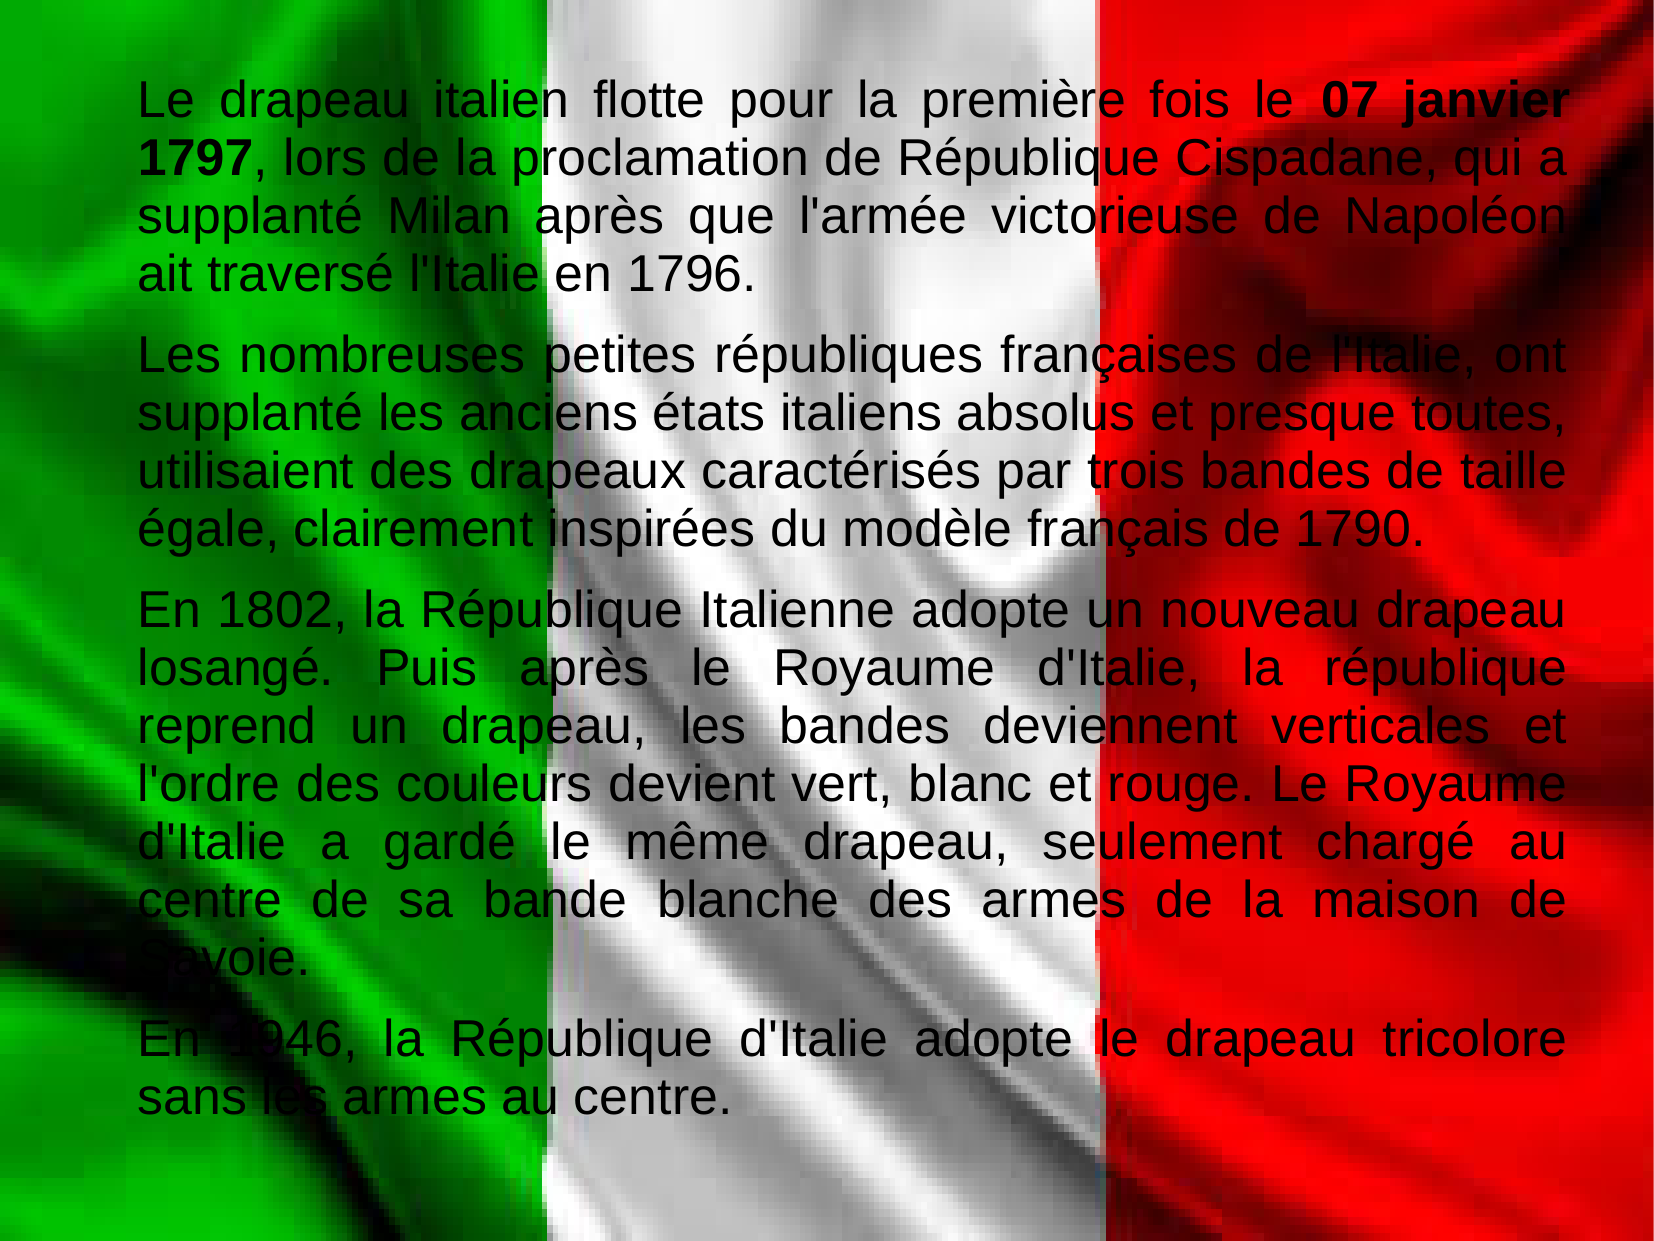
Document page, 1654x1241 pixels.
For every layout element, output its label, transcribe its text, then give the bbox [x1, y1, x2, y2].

list Le drapeau italien flotte pour la première fois le 07 janvier 1797, lors de la proclamation de République Cispadane, qui a supplanté Milan après que l'armée victorieuse de Napoléon ait traversé l'Italie en 1796. Les nombreuses petites républiques françaises de l'Italie, ont supplanté les anciens états italiens absolus et presque toutes, utilisaient des drapeaux caractérisés par trois bandes de taille égale, clairement inspirées du modèle français de 1790. En 1802, la République Italienne adopte un nouveau drapeau losangé. Puis après le Royaume d'Italie, la république reprend un drapeau, les bandes deviennent verticales et l'ordre des couleurs devient vert, blanc et rouge. Le Royaume d'Italie a gardé le même drapeau, seulement chargé au centre de sa bande blanche des armes de la maison de Savoie. En 1946, la République d'Italie adopte le drapeau tricolore sans les armes au centre. [82, 70, 1571, 1170]
picture [0, 0, 1654, 1241]
